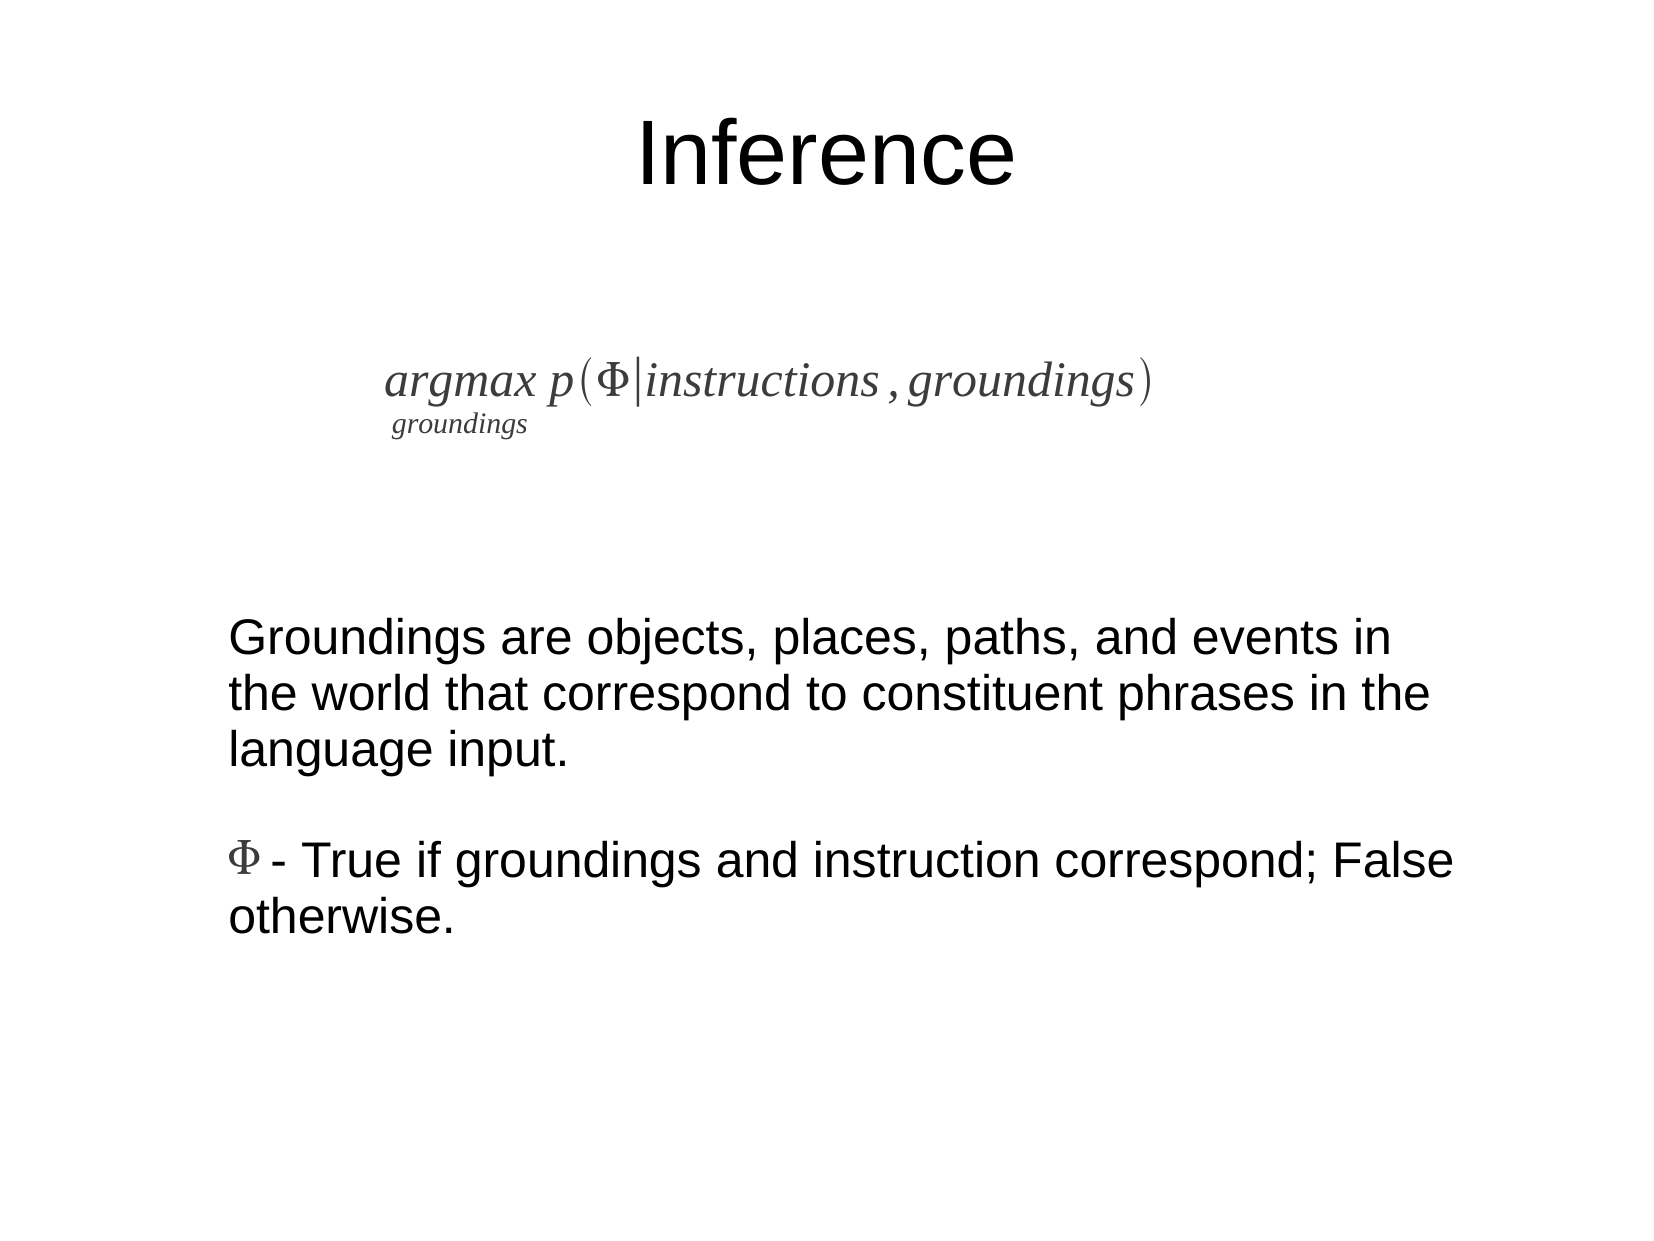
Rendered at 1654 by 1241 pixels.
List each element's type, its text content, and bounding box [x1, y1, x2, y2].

text_box Groundings are objects, places, paths, and events in the world that correspond to constituent phrases in the language input. - True if groundings and instruction correspond; False otherwise. [213, 602, 1473, 952]
chart [376, 352, 1161, 441]
chart [221, 830, 269, 886]
title Inference [82, 49, 1571, 257]
